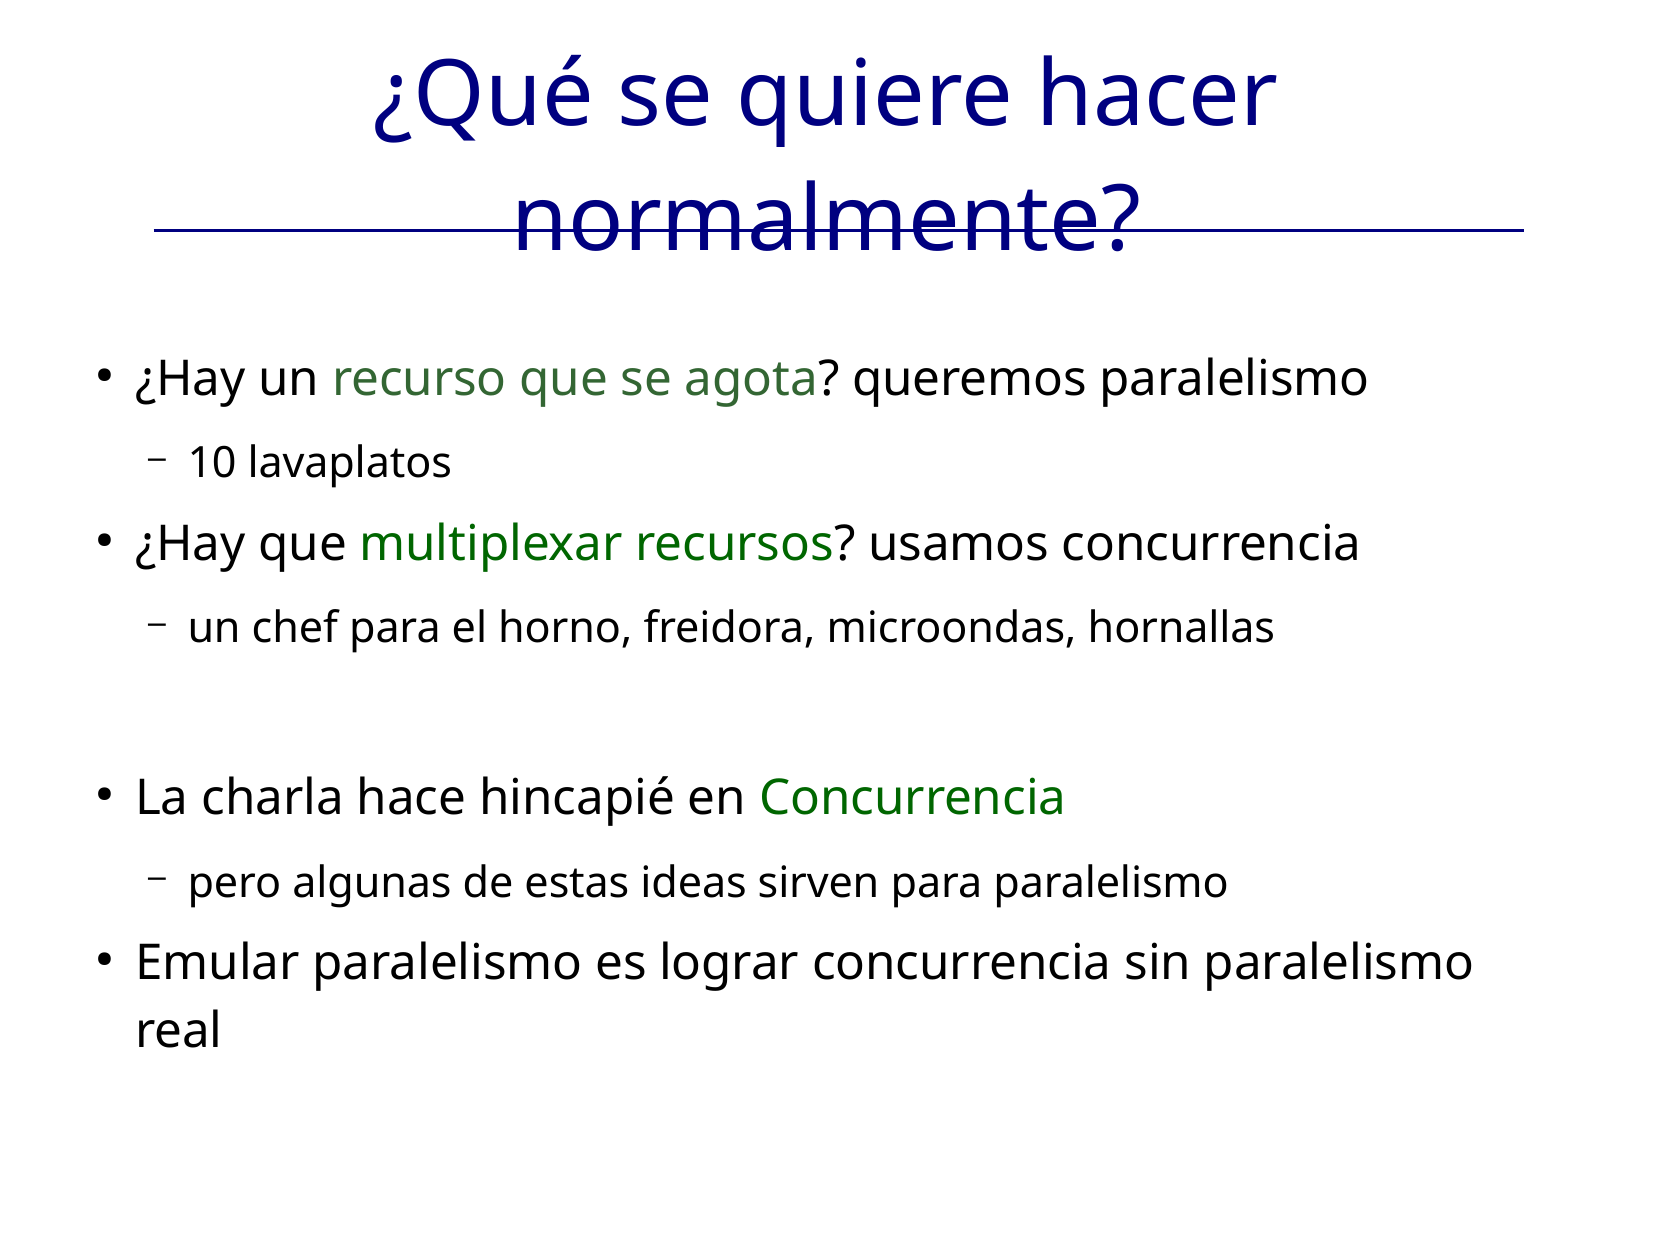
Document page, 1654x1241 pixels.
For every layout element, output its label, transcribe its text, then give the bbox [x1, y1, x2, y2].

list ¿Hay un recurso que se agota? queremos paralelismo 10 lavaplatos ¿Hay que multiplexar recursos? usamos concurrencia un chef para el horno, freidora, microondas, hornallas La charla hace hincapié en Concurrencia pero algunas de estas ideas sirven para paralelismo Emular paralelismo es lograr concurrencia sin paralelismo real [82, 342, 1571, 1062]
title ¿Qué se quiere hacer normalmente? [82, 49, 1571, 257]
